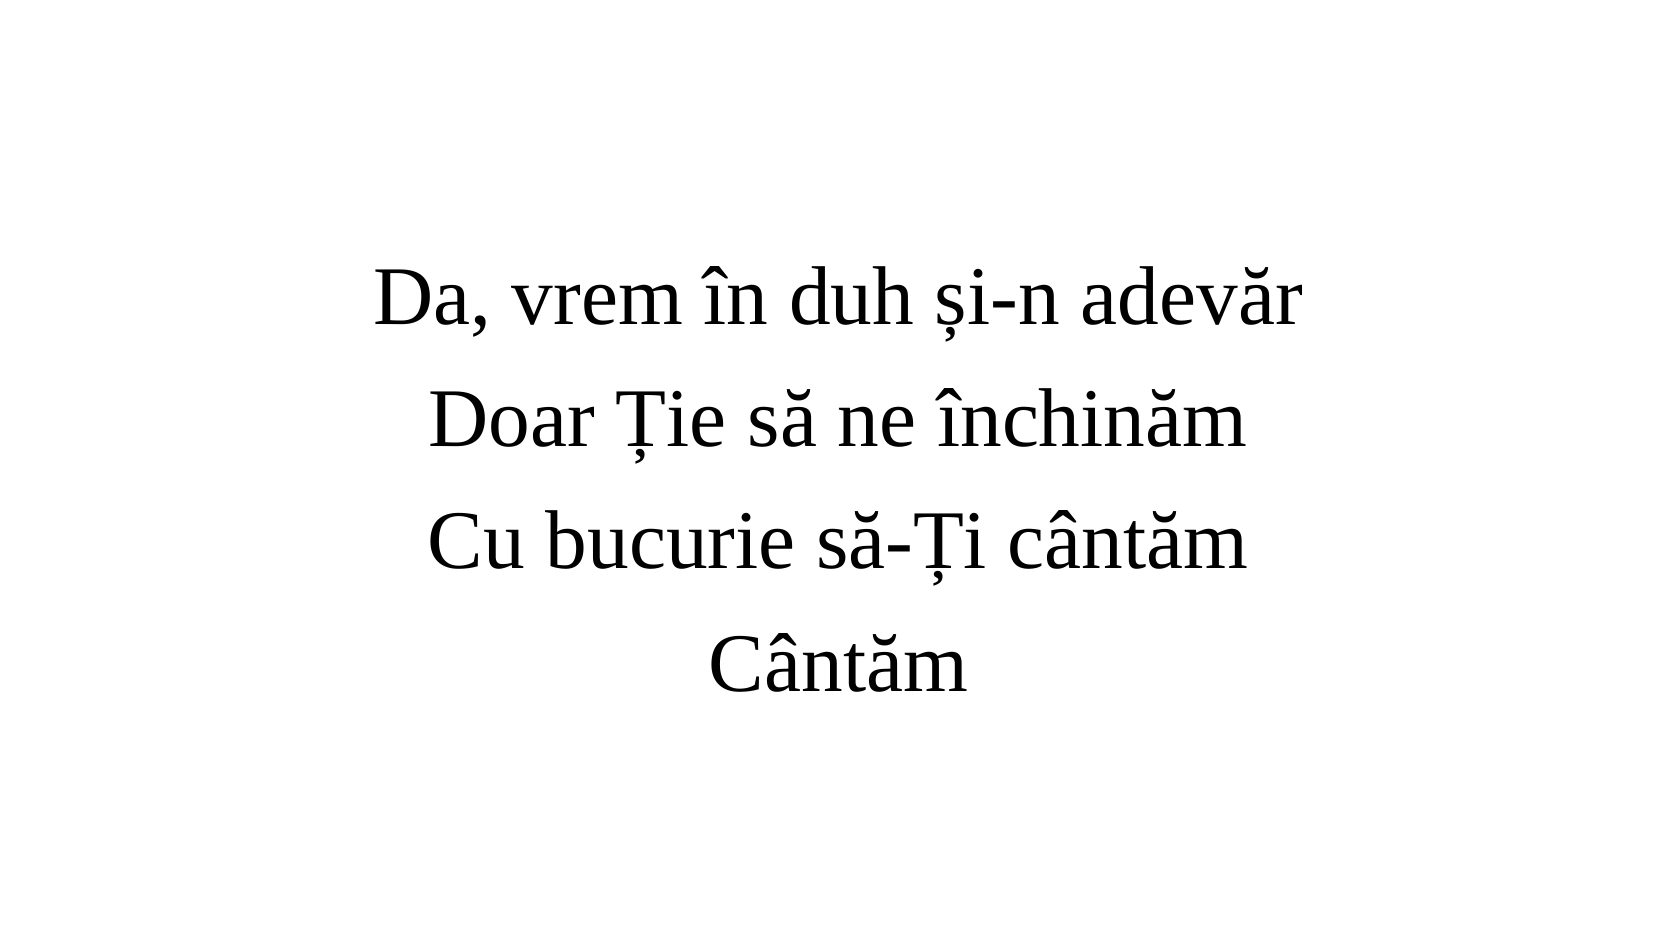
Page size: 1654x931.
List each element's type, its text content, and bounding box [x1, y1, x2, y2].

subtitle Da, vrem în duh și-n adevăr Doar Ție să ne închinăm Cu bucurie să-Ți cântăm Cântăm [177, 237, 1501, 712]
